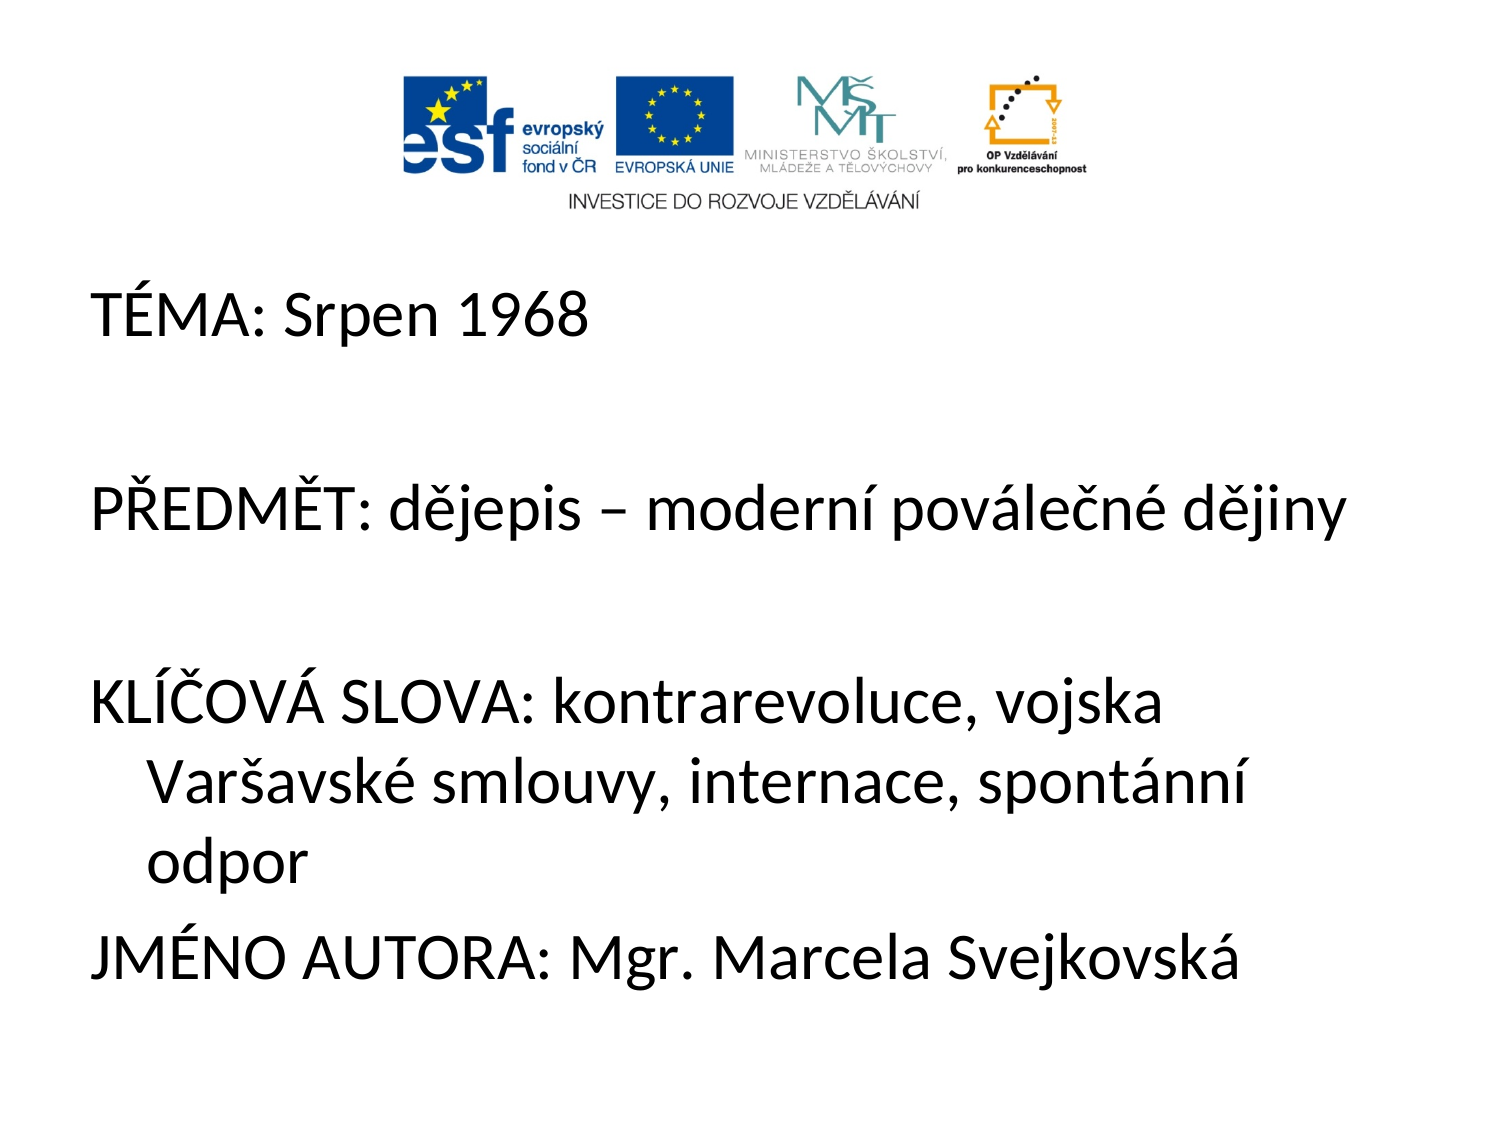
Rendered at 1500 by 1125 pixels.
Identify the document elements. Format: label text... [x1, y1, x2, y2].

title [75, 45, 1426, 233]
list TÉMA: Srpen 1968 PŘEDMĚT: dějepis – moderní poválečné dějiny KLÍČOVÁ SLOVA: kontrarevoluce, vojska Varšavské smlouvy, internace, spontánní odpor JMÉNO AUTORA: Mgr. Marcela Svejkovská [75, 262, 1426, 1098]
